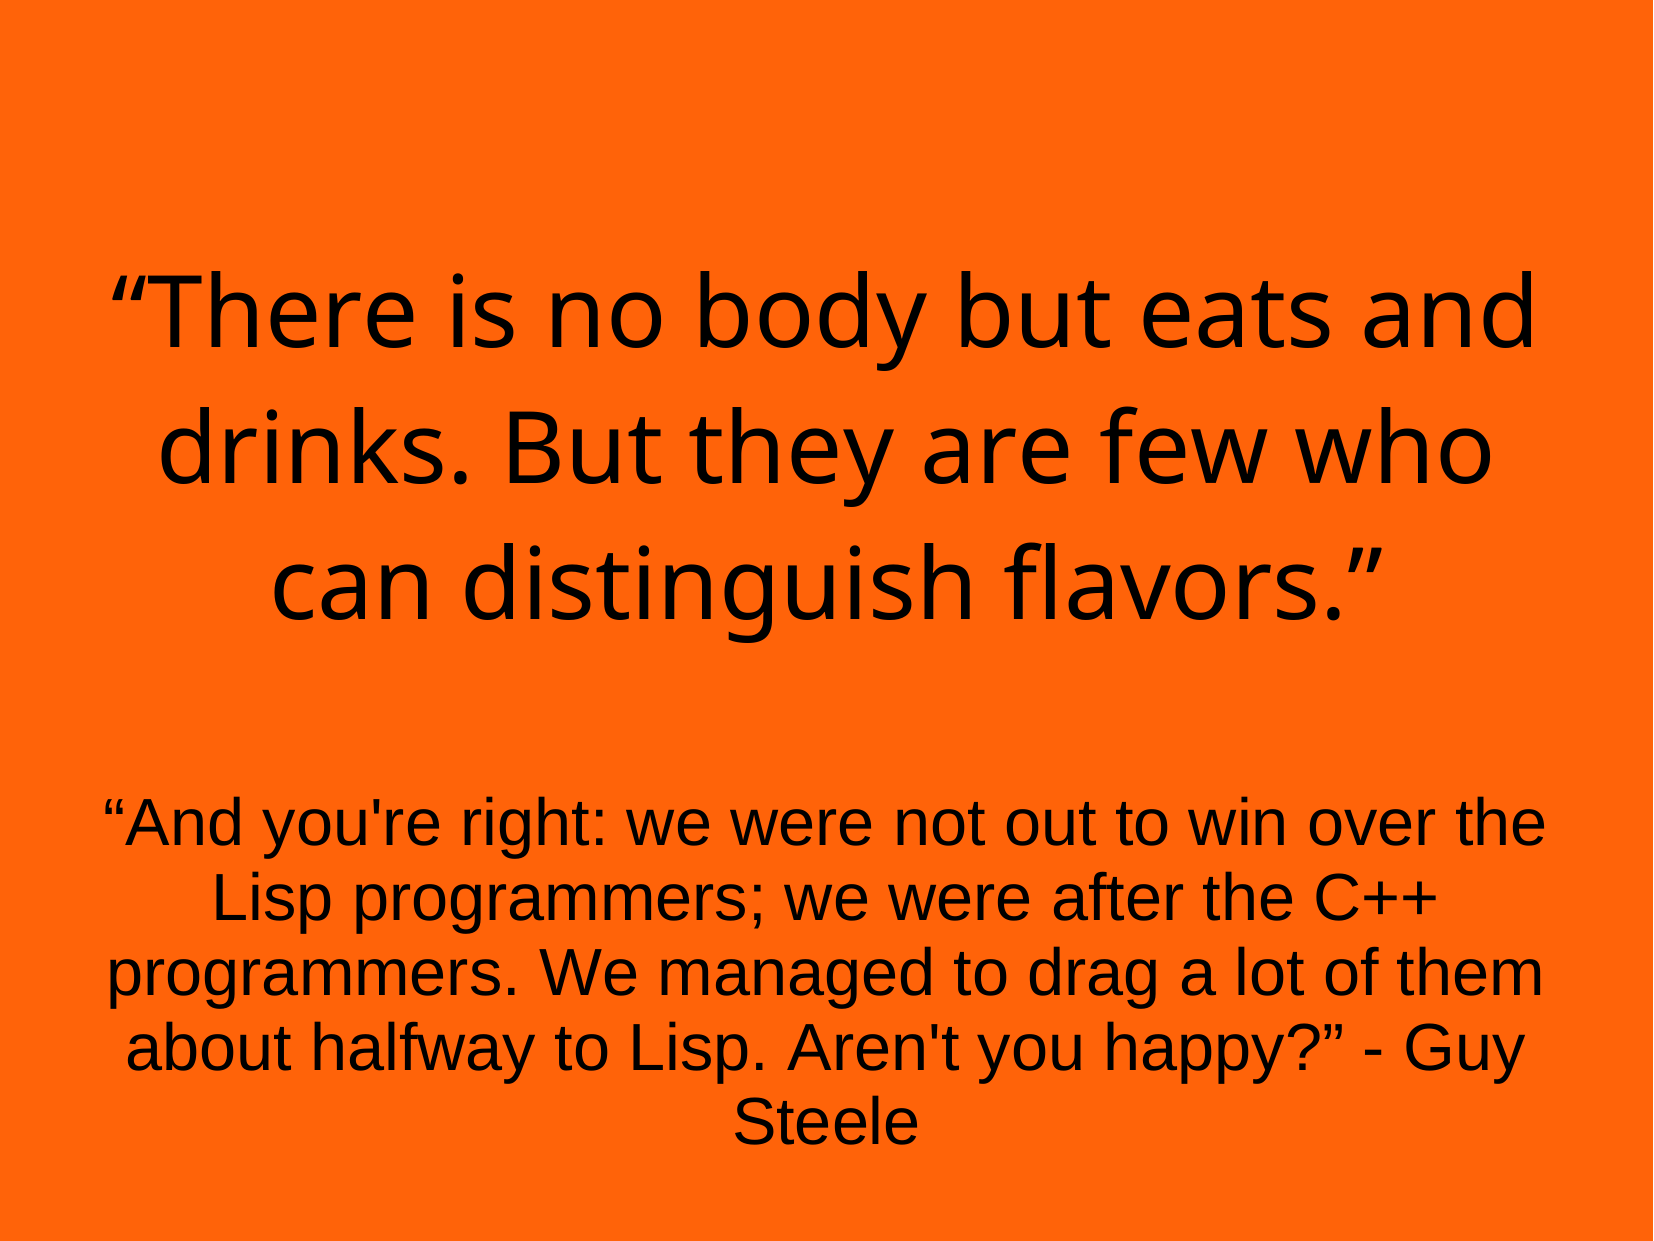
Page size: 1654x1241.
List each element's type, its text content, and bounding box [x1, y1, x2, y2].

subtitle “There is no body but eats and drinks. But they are few who can distinguish flavors.” “And you're right: we were not out to win over the Lisp programmers; we were after the C++ programmers. We managed to drag a lot of them about halfway to Lisp. Aren't you happy?” - Guy Steele [82, 267, 1571, 1133]
